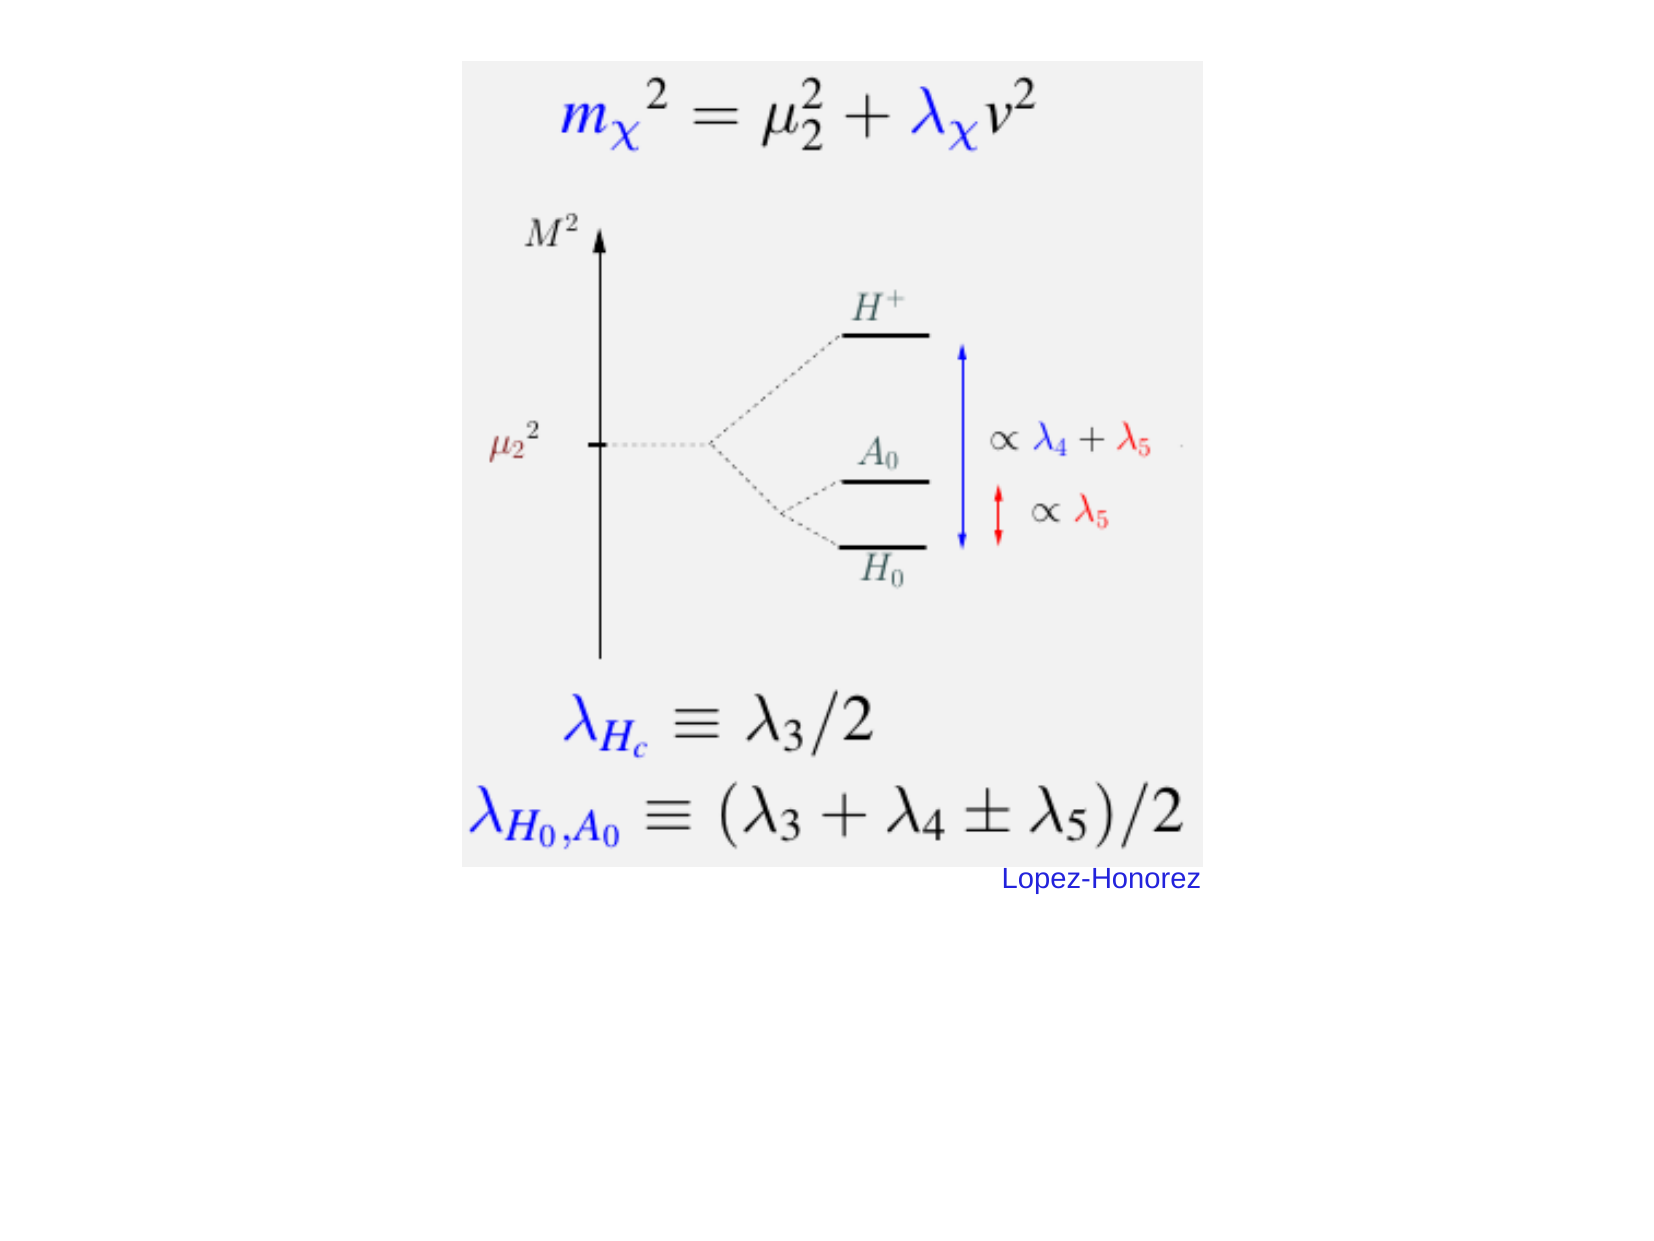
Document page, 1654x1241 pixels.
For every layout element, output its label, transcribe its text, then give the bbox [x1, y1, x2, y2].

picture [462, 61, 1203, 867]
text_box Lopez-Honorez [986, 855, 1407, 931]
